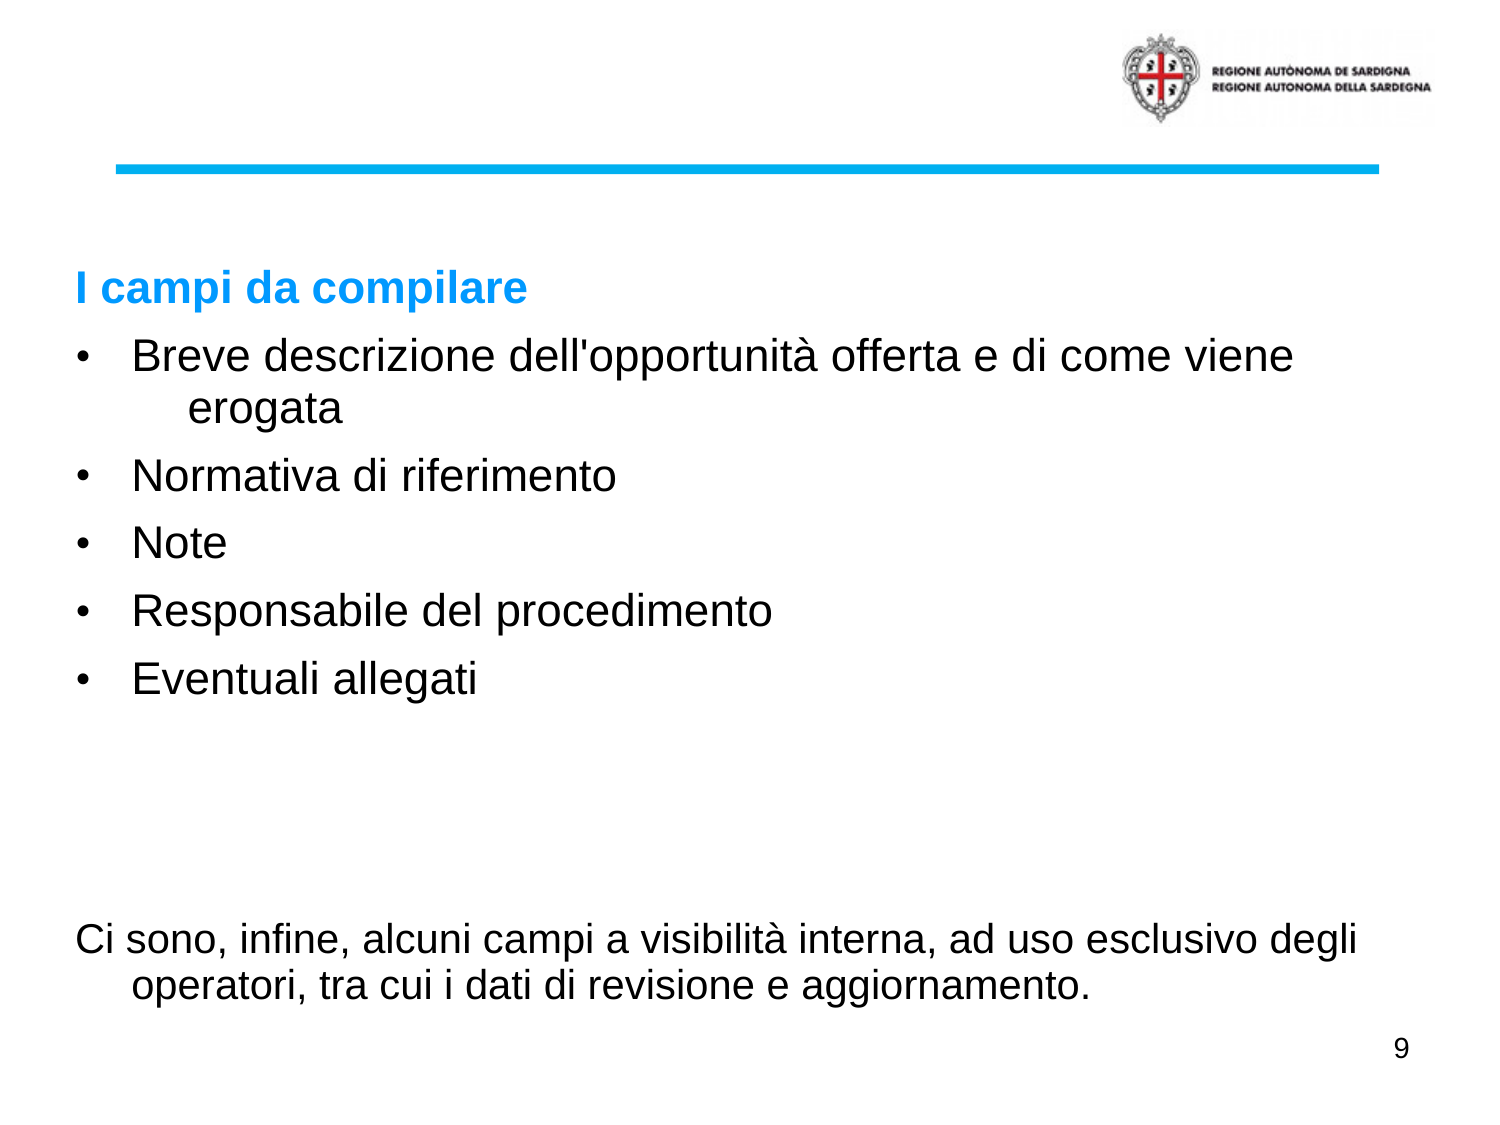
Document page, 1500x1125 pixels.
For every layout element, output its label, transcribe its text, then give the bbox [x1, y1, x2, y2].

picture [1122, 29, 1435, 127]
text_box [115, 164, 1380, 175]
list I campi da compilare Breve descrizione dell'opportunità offerta e di come viene erogata Normativa di riferimento Note Responsabile del procedimento Eventuali allegati Ci sono, infine, alcuni campi a visibilità interna, ad uso esclusivo degli operatori, tra cui i dati di revisione e aggiornamento. [75, 262, 1425, 1125]
